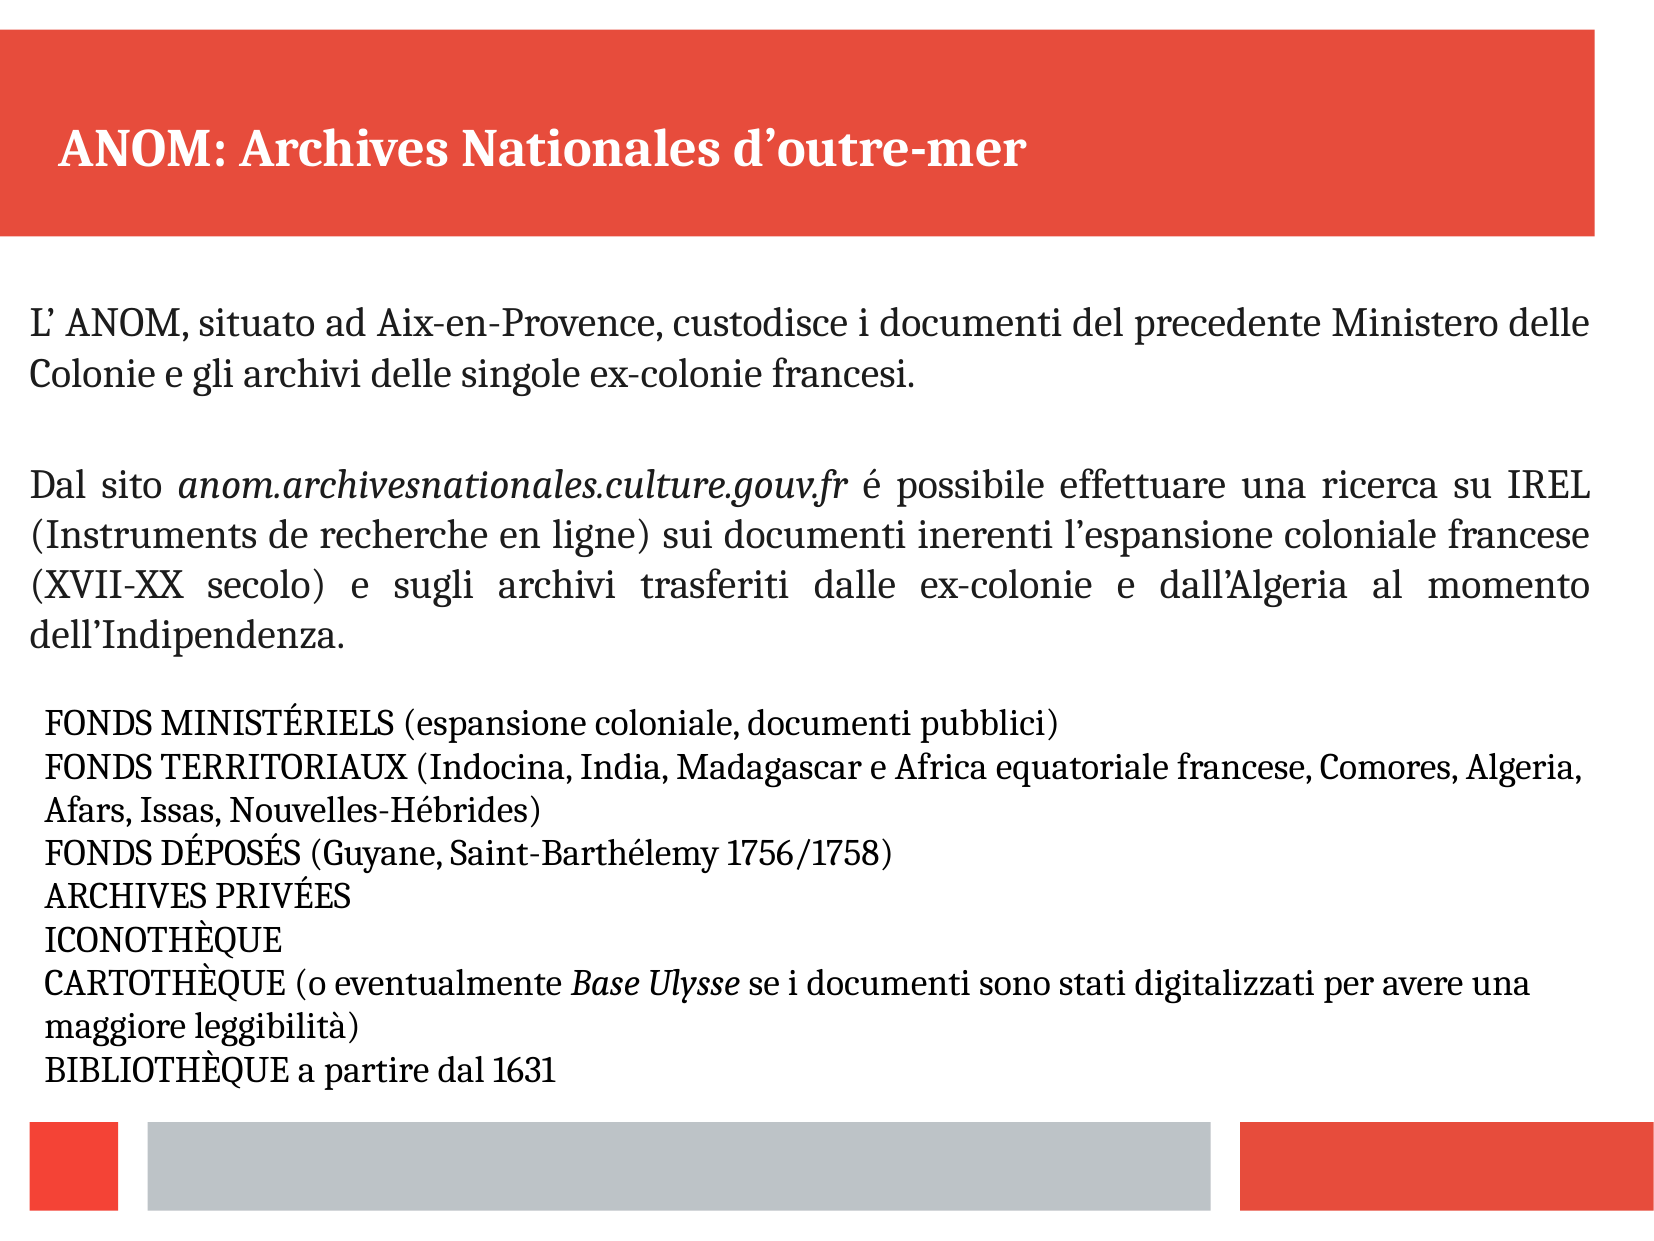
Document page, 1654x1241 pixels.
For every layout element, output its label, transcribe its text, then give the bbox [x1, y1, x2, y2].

subtitle L’ ANOM, situato ad Aix-en-Provence, custodisce i documenti del precedente Ministero delle Colonie e gli archivi delle singole ex-colonie francesi. Dal sito anom.archivesnationales.culture.gouv.fr é possibile effettuare una ricerca su IREL (Instruments de recherche en ligne) sui documenti inerenti l’espansione coloniale francese (XVII-XX secolo) e sugli archivi trasferiti dalle ex-colonie e dall’Algeria al momento dell’Indipendenza. [29, 295, 1625, 694]
text_box FONDS MINISTÉRIELS (espansione coloniale, documenti pubblici) FONDS TERRITORIAUX (Indocina, India, Madagascar e Africa equatoriale francese, Comores, Algeria, Afars, Issas, Nouvelles-Hébrides) FONDS DÉPOSÉS (Guyane, Saint-Barthélemy 1756/1758) ARCHIVES PRIVÉES ICONOTHÈQUE CARTOTHÈQUE (o eventualmente Base Ulysse se i documenti sono stati digitalizzati per avere una maggiore leggibilità) BIBLIOTHÈQUE a partire dal 1631 [29, 694, 1625, 1106]
title ANOM: Archives Nationales d’outre-mer [59, 59, 1595, 178]
